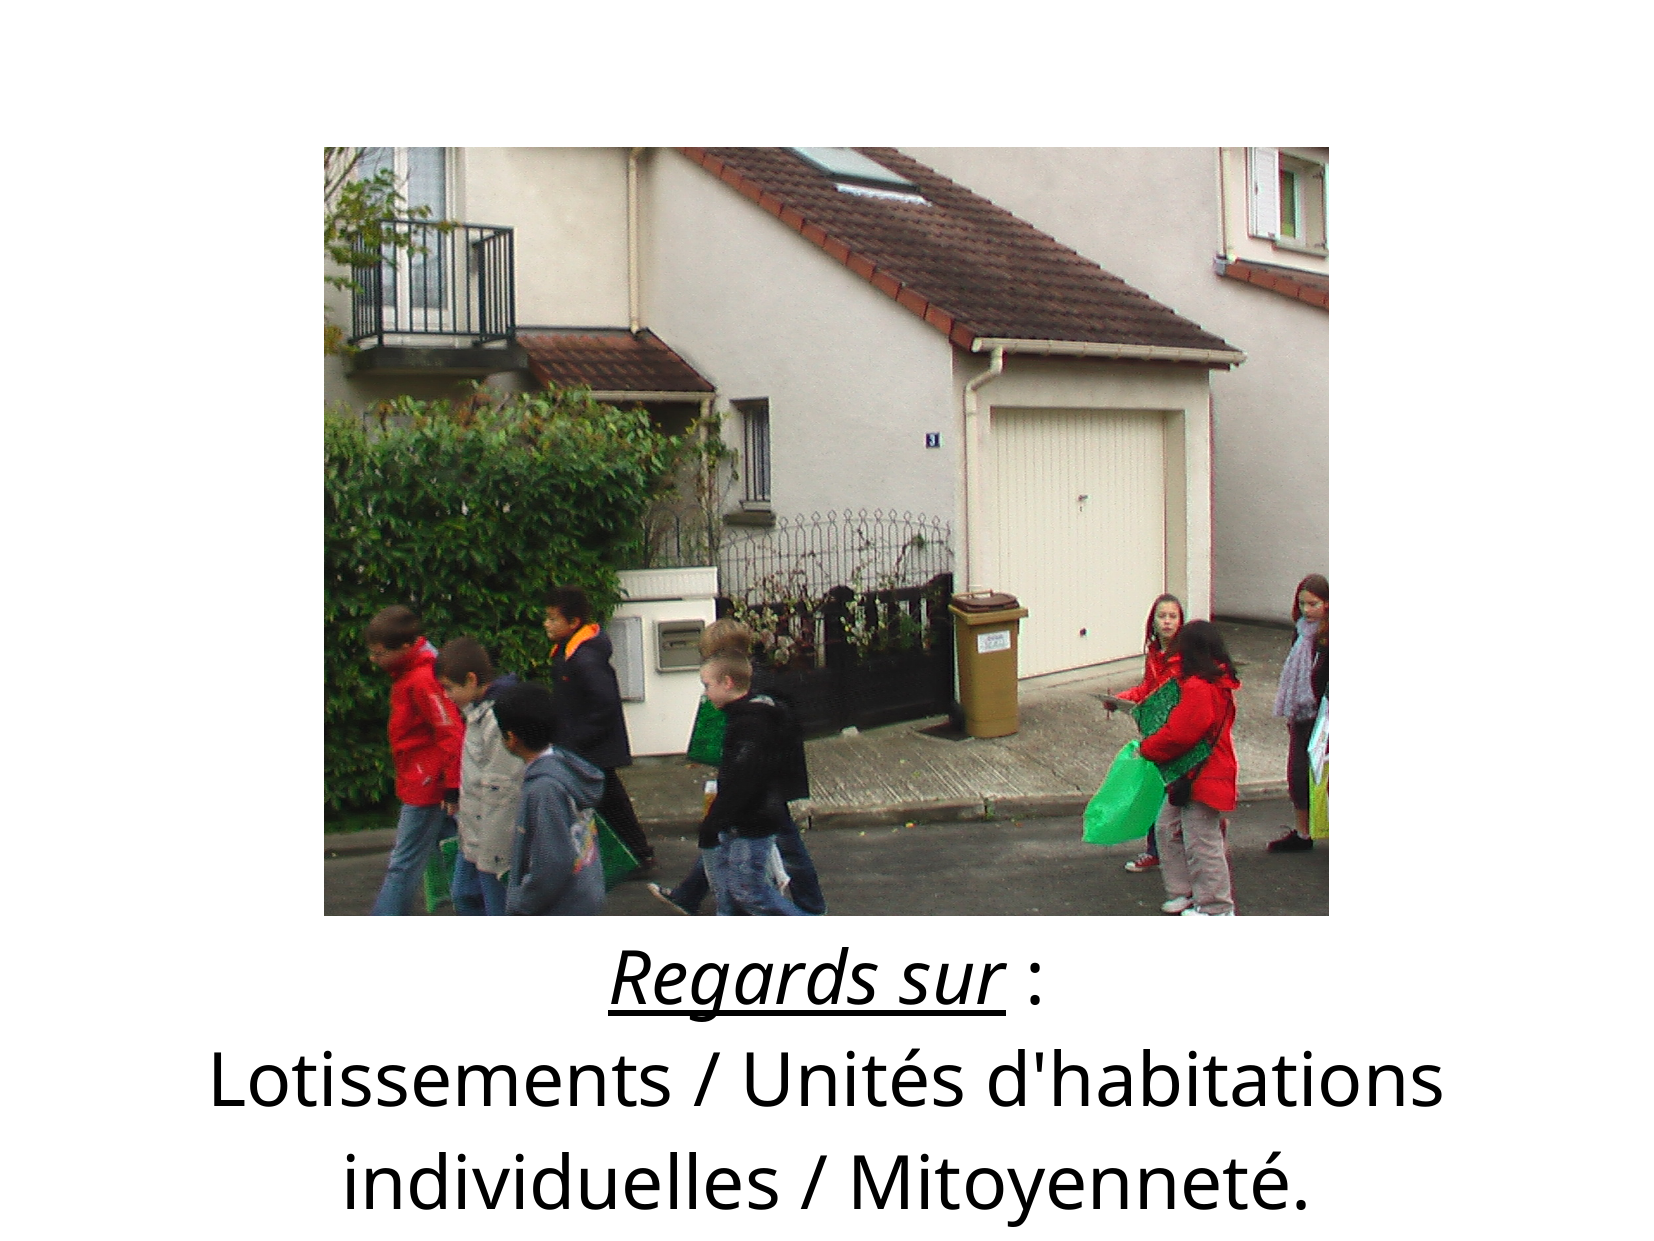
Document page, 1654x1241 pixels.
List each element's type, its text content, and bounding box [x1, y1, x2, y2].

title Regards sur : Lotissements / Unités d'habitations individuelles / Mitoyenneté. [82, 920, 1571, 1235]
picture [324, 147, 1329, 916]
